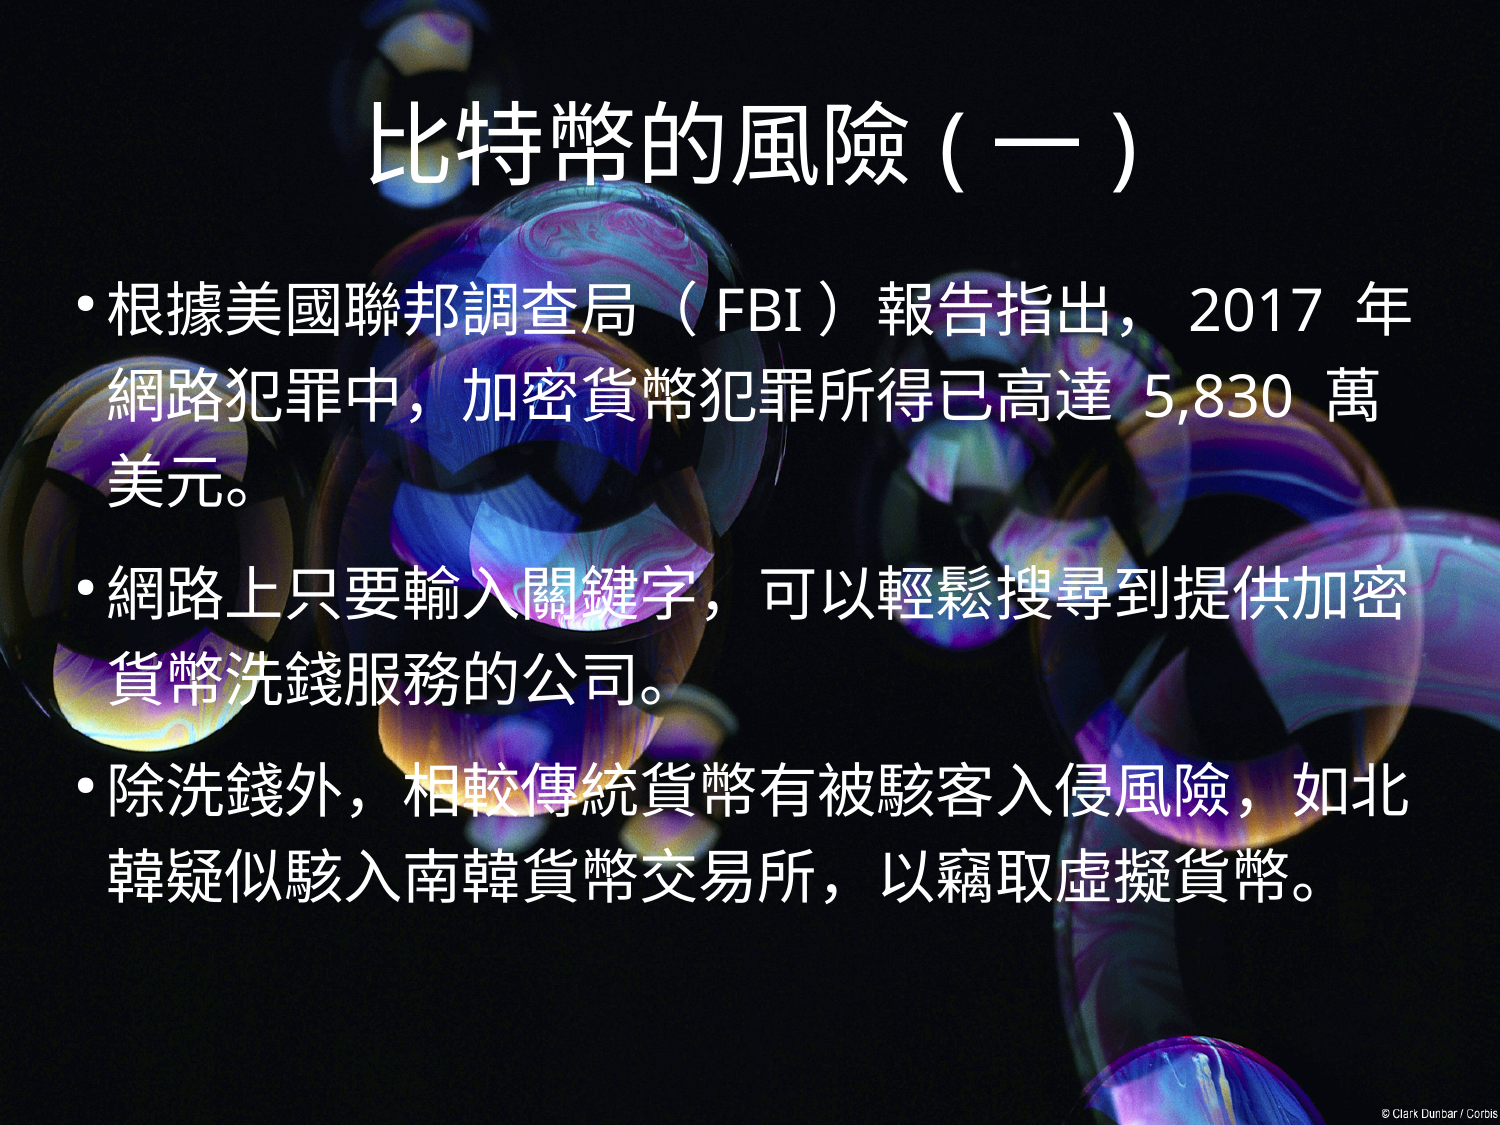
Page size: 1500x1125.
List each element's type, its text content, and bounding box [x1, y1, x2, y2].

list 根據美國聯邦調查局（FBI）報告指出，2017 年網路犯罪中，加密貨幣犯罪所得已高達 5,830 萬美元。 網路上只要輸入關鍵字，可以輕鬆搜尋到提供加密貨幣洗錢服務的公司。 除洗錢外，相較傳統貨幣有被駭客入侵風險，如北韓疑似駭入南韓貨幣交易所，以竊取虛擬貨幣。 [75, 262, 1425, 1005]
picture [0, 0, 1500, 1125]
title 比特幣的風險(一) [75, 45, 1425, 233]
